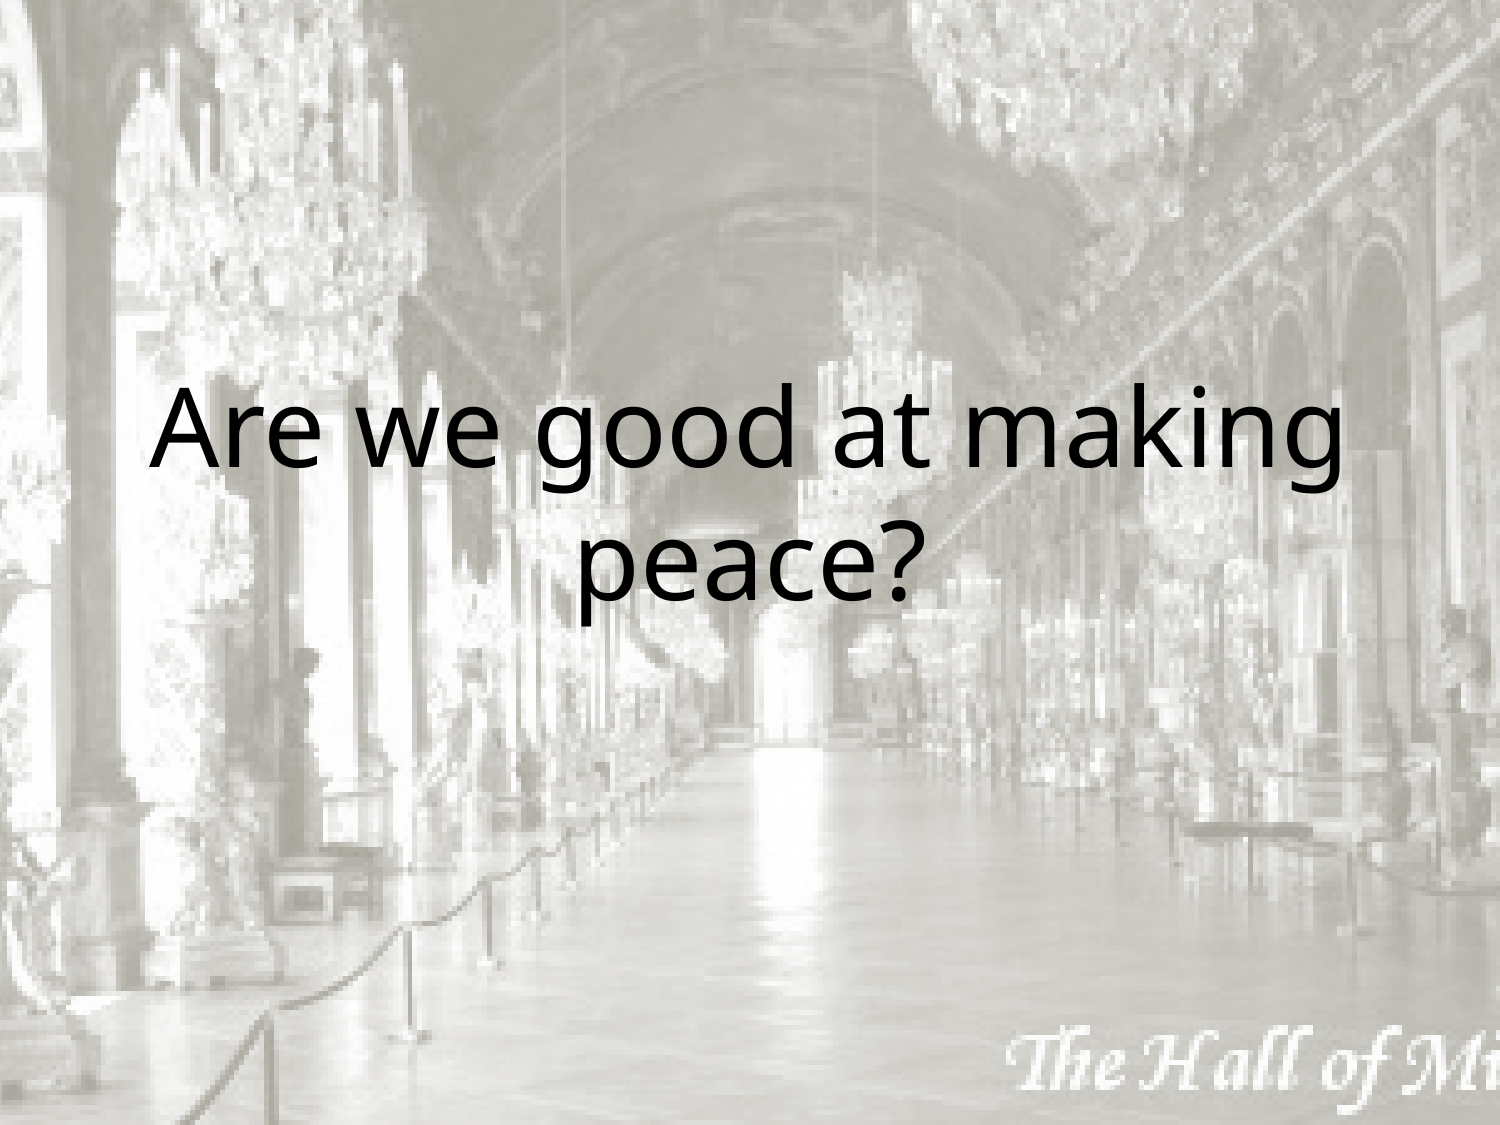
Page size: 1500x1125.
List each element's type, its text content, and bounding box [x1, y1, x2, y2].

picture [0, 0, 1500, 1125]
title Are we good at making peace? [112, 349, 1388, 591]
